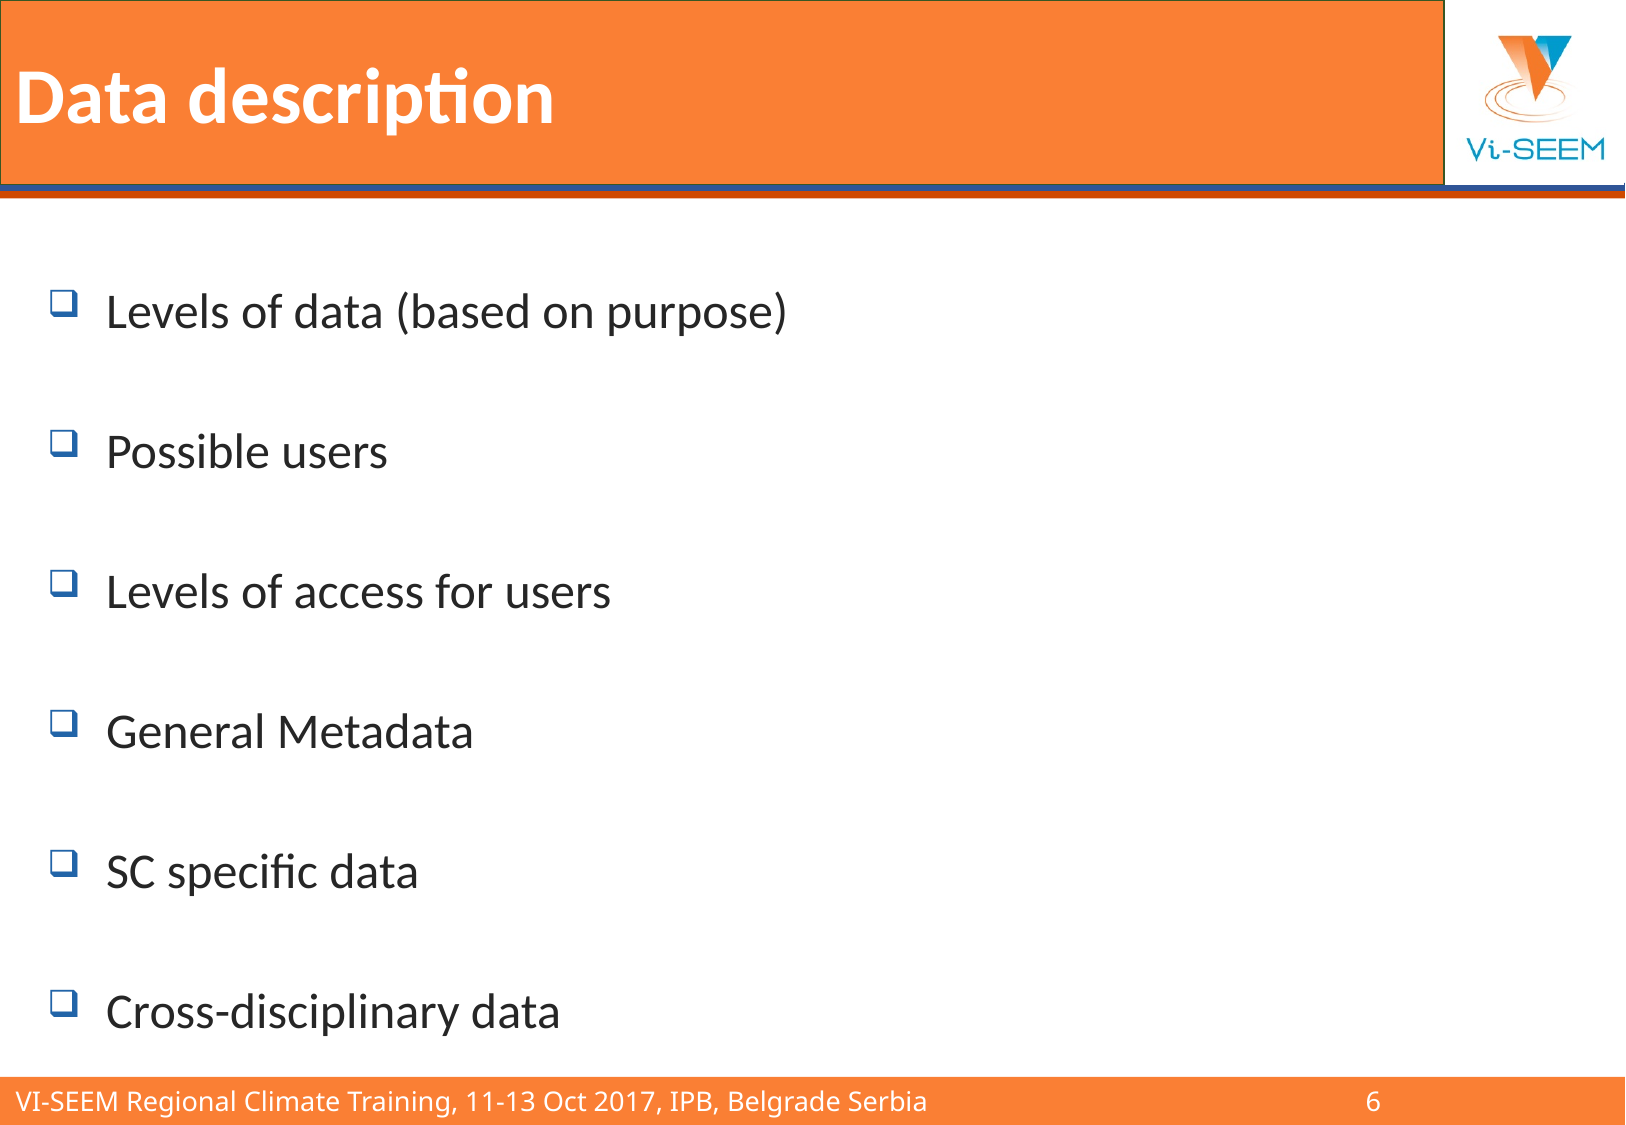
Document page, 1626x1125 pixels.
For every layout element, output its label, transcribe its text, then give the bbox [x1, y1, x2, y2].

title Data description [0, 0, 1445, 185]
picture [1445, 0, 1624, 185]
list Levels of data (based on purpose) Possible users Levels of access for users General Metadata SC specific data Cross-disciplinary data [31, 271, 1593, 1076]
footer VI-SEEM Regional Climate Training, 11-13 Oct 2017, IPB, Belgrade Serbia <number> [0, 1076, 1625, 1125]
